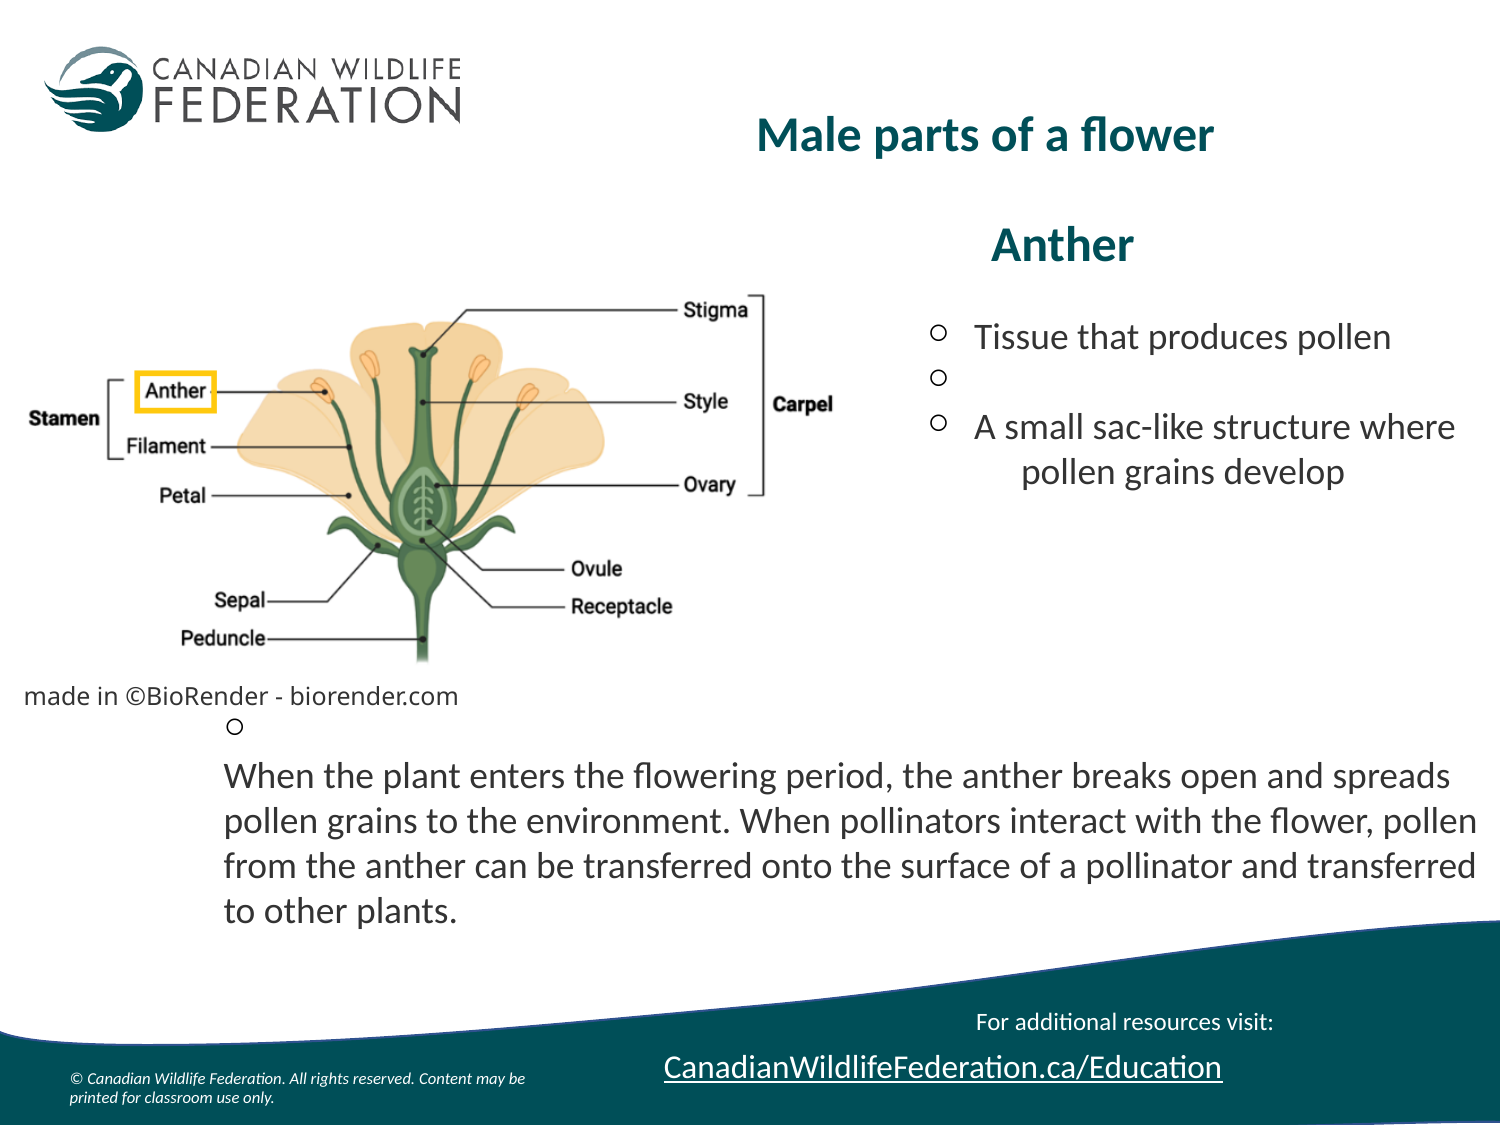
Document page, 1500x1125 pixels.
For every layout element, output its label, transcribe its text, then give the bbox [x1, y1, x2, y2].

text_box CanadianWildlifeFederation.ca/Education [648, 1037, 1438, 1094]
text_box Anther [693, 204, 1433, 280]
text_box Male parts of a flower [615, 93, 1356, 170]
text_box made in ©BioRender - biorender.com [8, 672, 830, 718]
text_box Tissue that produces pollen A small sac-like structure where pollen grains develop [762, 304, 1495, 547]
text_box When the plant enters the flowering period, the anther breaks open and spreads pollen grains to the environment. When pollinators interact with the flower, pollen from the anther can be transferred onto the surface of a pollinator and transferred to other plants. [58, 698, 1500, 987]
picture [44, 46, 460, 132]
text_box [0, 987, 1500, 1125]
text_box For additional resources visit: [961, 998, 1438, 1044]
picture [18, 256, 840, 672]
text_box © Canadian Wildlife Federation. All rights reserved. Content may be printed for classroom use only. [54, 1059, 562, 1116]
